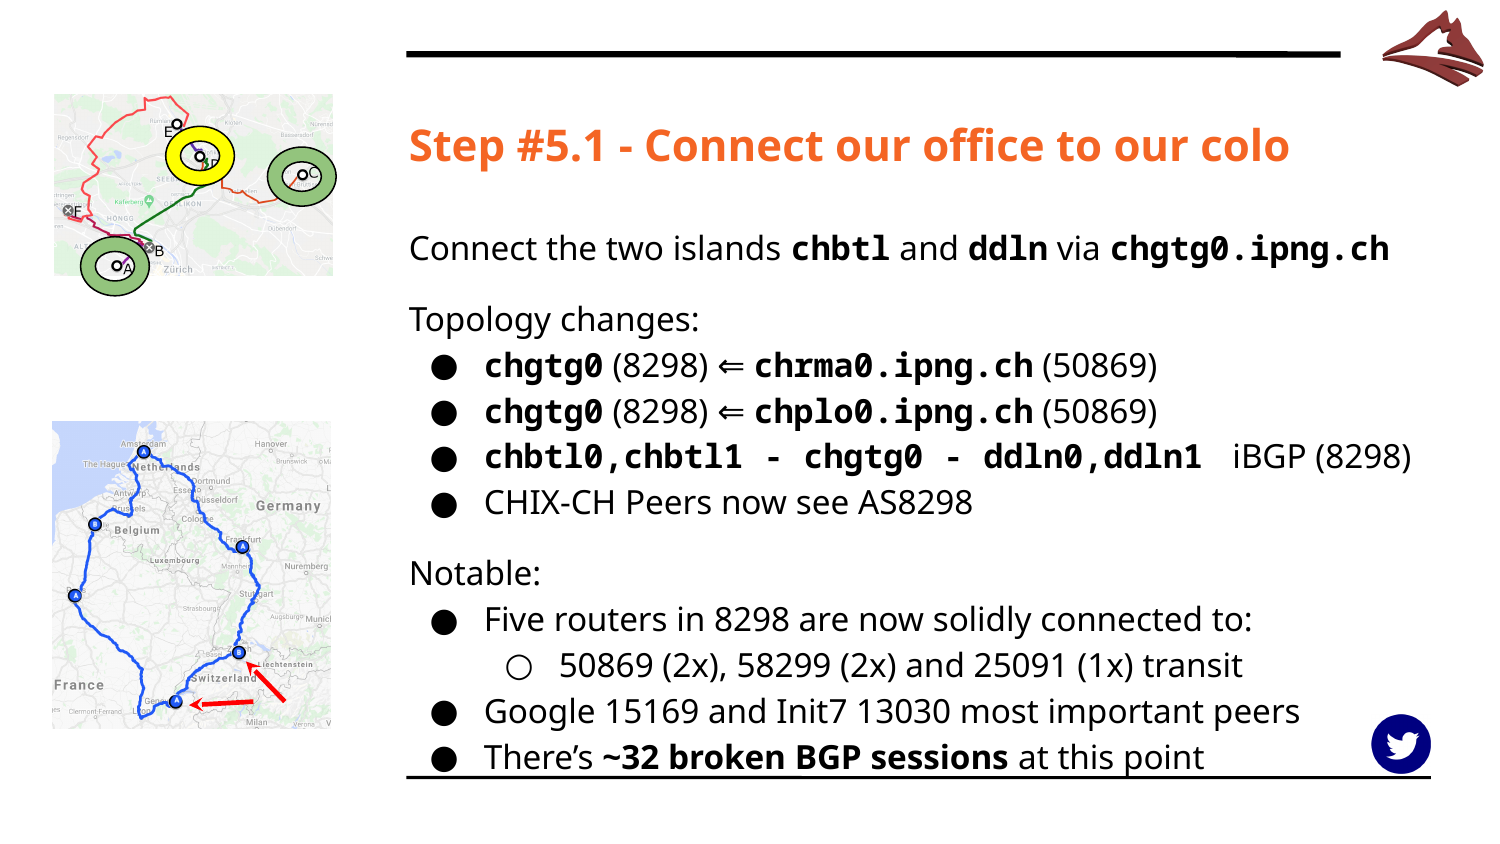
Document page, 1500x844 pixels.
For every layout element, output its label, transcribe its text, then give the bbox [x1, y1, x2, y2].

picture [96, 252, 134, 276]
picture [54, 94, 333, 276]
picture [52, 421, 331, 729]
picture [283, 162, 321, 191]
text_box [80, 236, 150, 296]
title Step #5.1 - Connect our office to our colo [393, 94, 1431, 199]
text_box [165, 126, 235, 186]
picture [1371, 714, 1431, 774]
text_box [267, 147, 337, 207]
list Connect the two islands chbtl and ddln via chgtg0.ipng.ch Topology changes: chgtg0 (8298) ⇐ chrma0.ipng.ch (50869) chgtg0 (8298) ⇐ chplo0.ipng.ch (50869) chbtl0,chbtl1 - chgtg0 - ddln0,ddln1 iBGP (8298) CHIX-CH Peers now see AS8298 Notable: Five routers in 8298 are now solidly connected to: 50869 (2x), 58299 (2x) and 25091 (1x) transit Google 15169 and Init7 13030 most important peers There’s ~32 broken BGP sessions at this point [393, 206, 1431, 756]
picture [1382, 10, 1484, 87]
